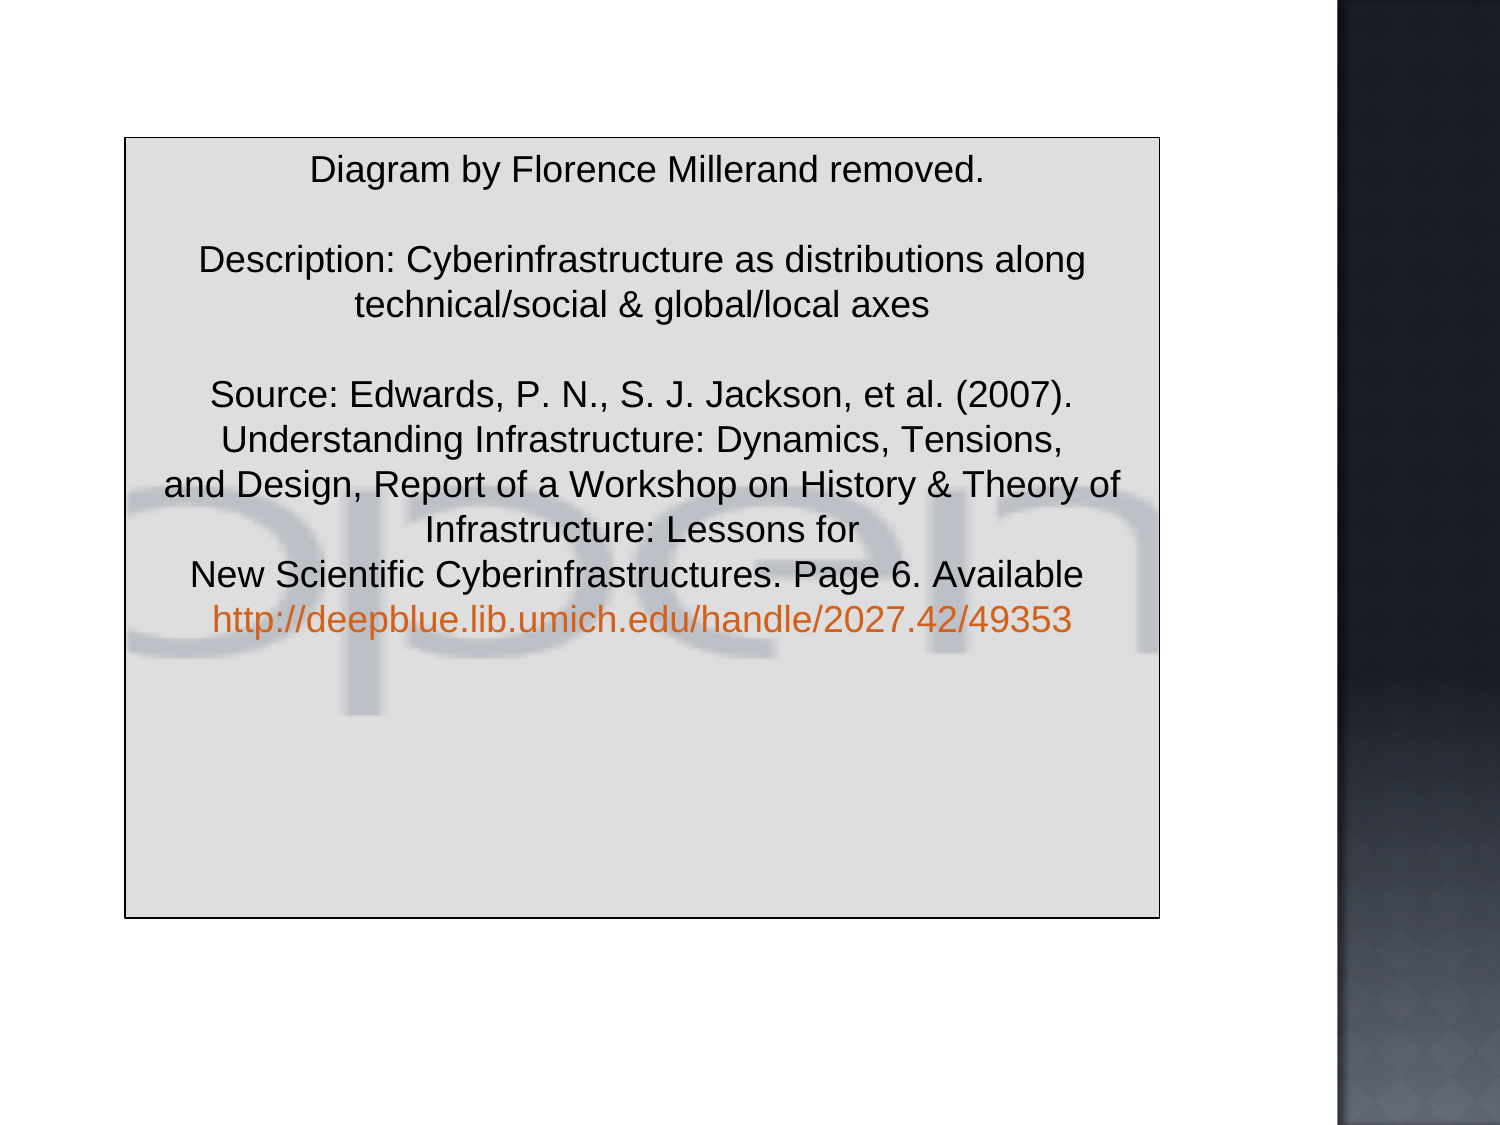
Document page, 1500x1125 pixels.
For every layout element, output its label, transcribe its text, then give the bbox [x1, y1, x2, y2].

text_box Diagram by Florence Millerand removed. Description: Cyberinfrastructure as distributions along technical/social & global/local axes Source: Edwards, P. N., S. J. Jackson, et al. (2007). Understanding Infrastructure: Dynamics, Tensions, and Design, Report of a Workshop on History & Theory of Infrastructure: Lessons for New Scientific Cyberinfrastructures. Page 6. Available http://deepblue.lib.umich.edu/handle/2027.42/49353 [125, 137, 1160, 918]
picture [1337, 0, 1500, 1125]
